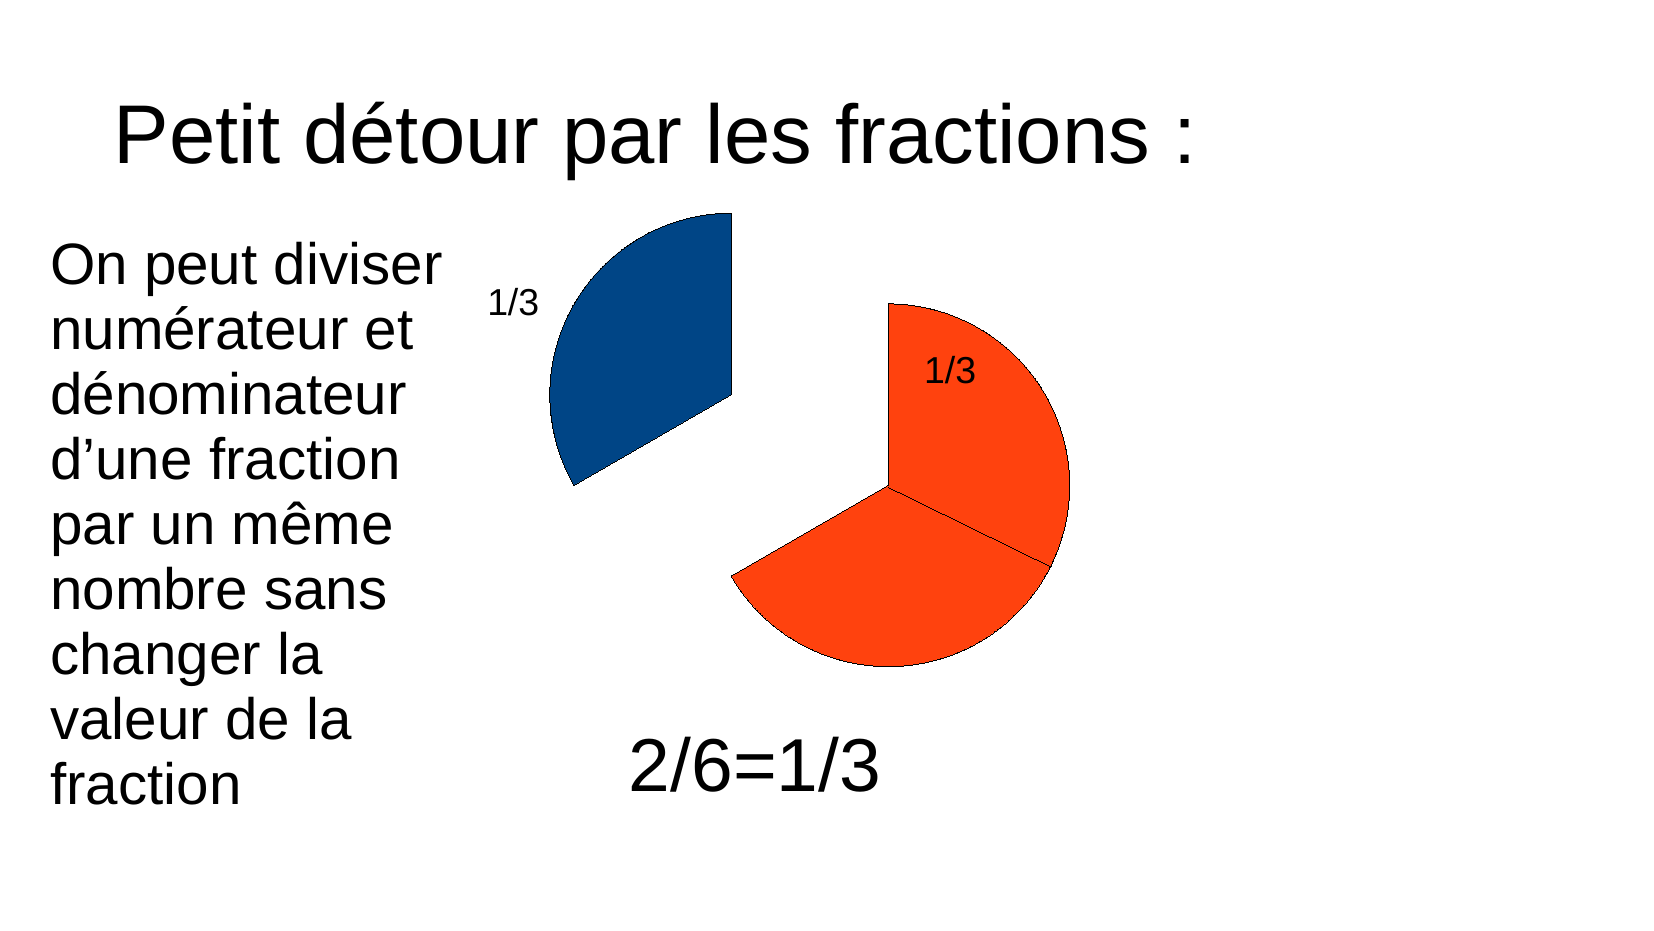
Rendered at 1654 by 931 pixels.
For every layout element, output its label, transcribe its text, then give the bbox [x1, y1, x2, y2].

text_box [549, 283, 731, 485]
text_box 1/3 [909, 342, 992, 400]
text_box [732, 303, 1070, 666]
text_box 2/6=1/3 [614, 716, 897, 815]
text_box Petit détour par les fractions : [59, 81, 1253, 283]
text_box On peut diviser numérateur et dénominateur d’une fraction par un même nombre sans changer la valeur de la fraction [35, 224, 512, 825]
text_box 1/3 [512, 273, 555, 331]
